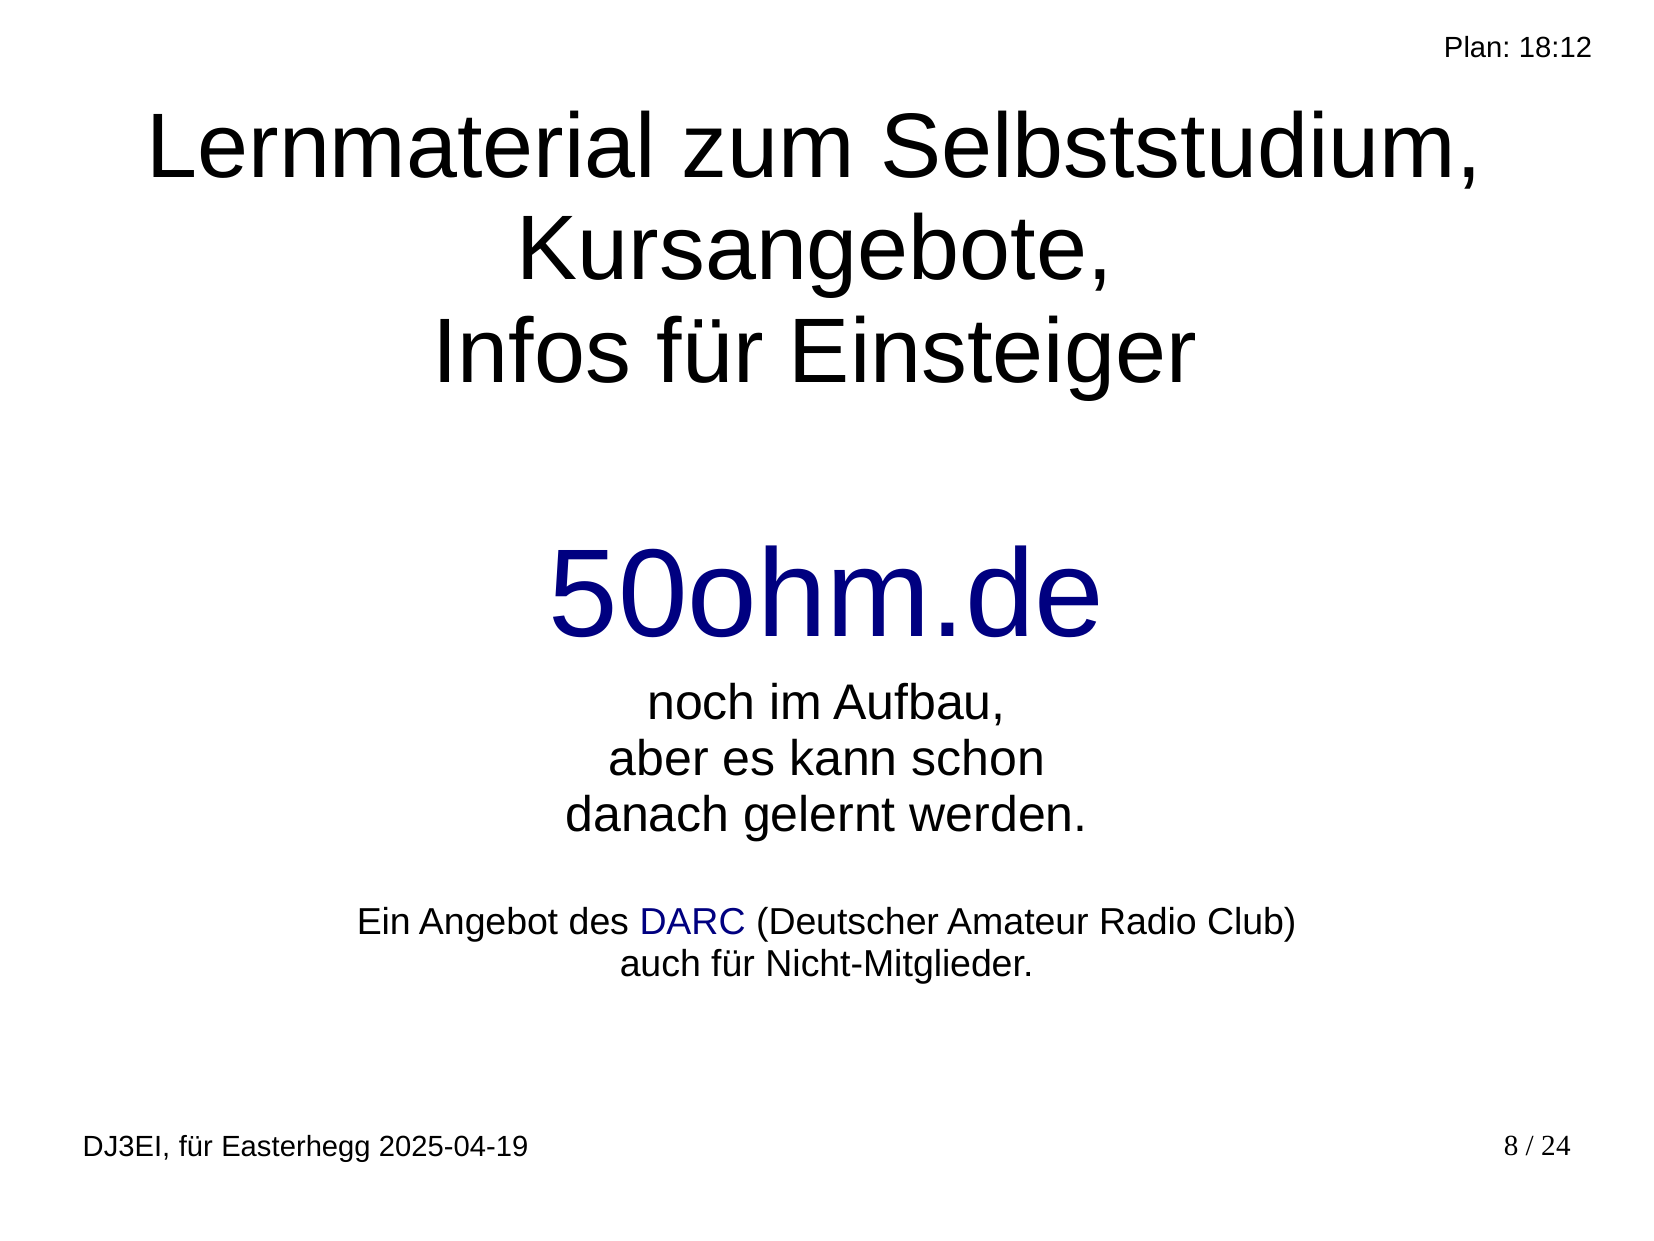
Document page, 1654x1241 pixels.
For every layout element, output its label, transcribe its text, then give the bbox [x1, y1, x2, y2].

text_box 50ohm.de noch im Aufbau, aber es kann schon danach gelernt werden. Ein Angebot des DARC (Deutscher Amateur Radio Club) auch für Nicht-Mitglieder. [188, 515, 1465, 993]
text_box Plan: 18:12 [1429, 23, 1608, 71]
title Lernmaterial zum Selbststudium, Kursangebote, Infos für Einsteiger [70, 93, 1560, 402]
